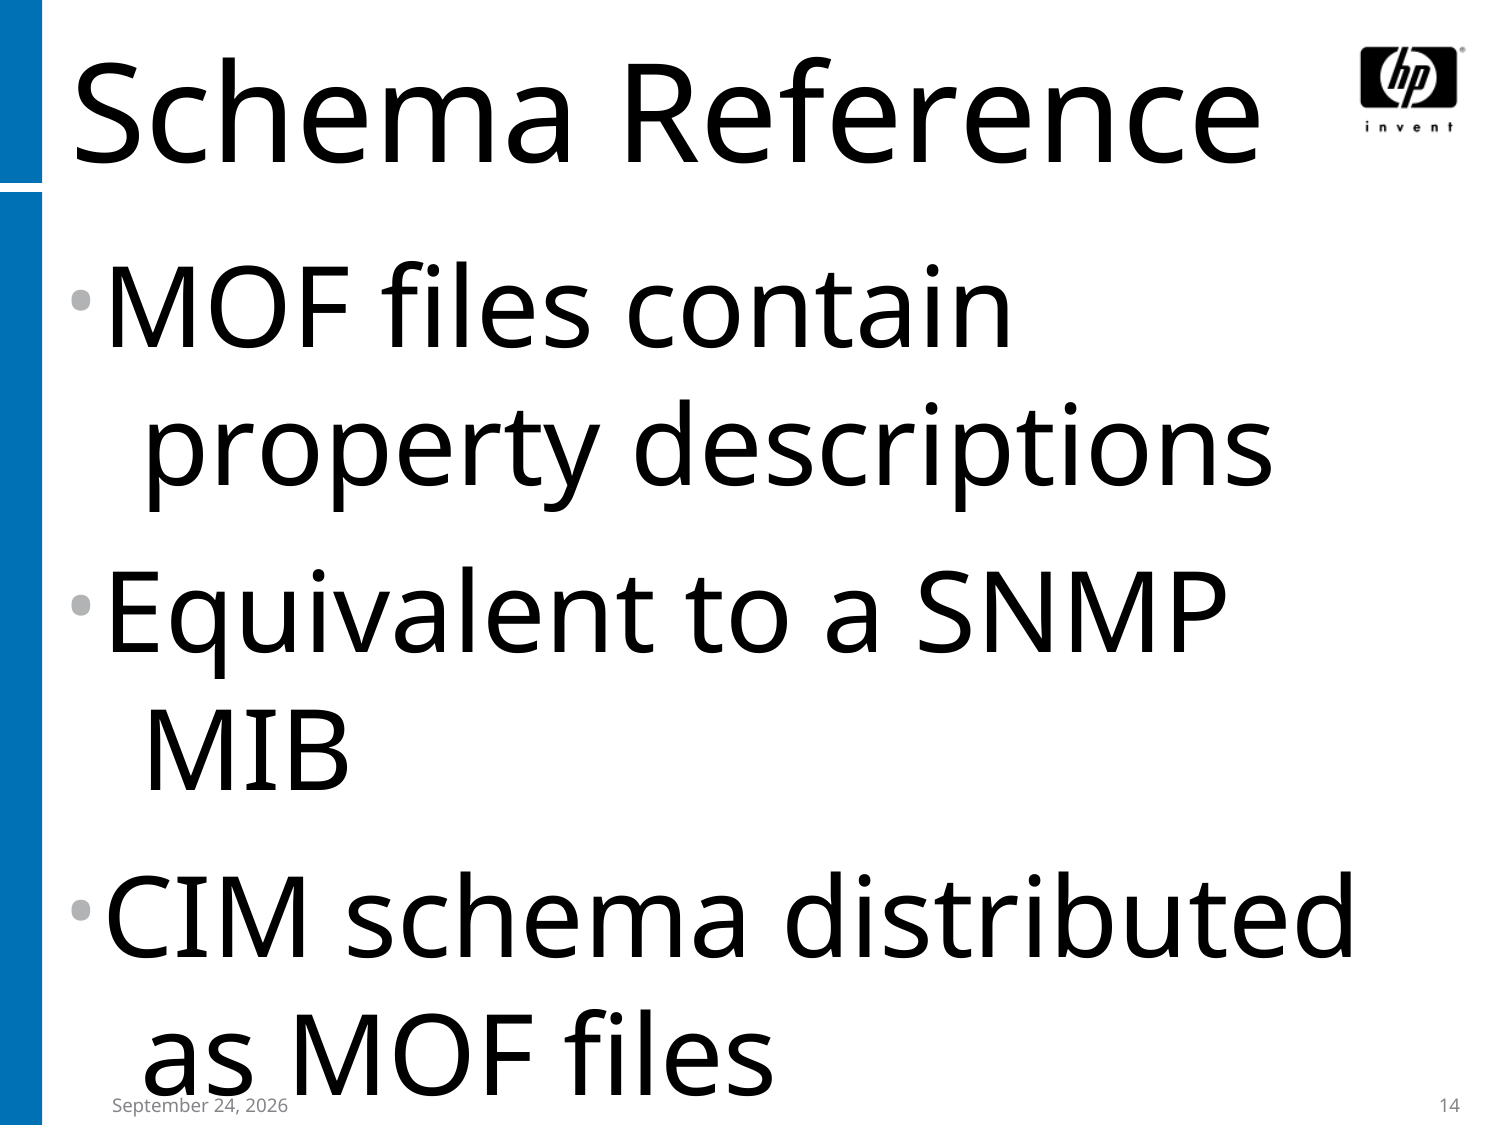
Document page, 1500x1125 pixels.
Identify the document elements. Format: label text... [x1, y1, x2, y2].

picture [1350, 37, 1472, 141]
title Schema Reference [70, 18, 1322, 207]
list MOF files contain property descriptions Equivalent to a SNMP MIB CIM schema distributed as MOF files [65, 237, 1423, 1063]
